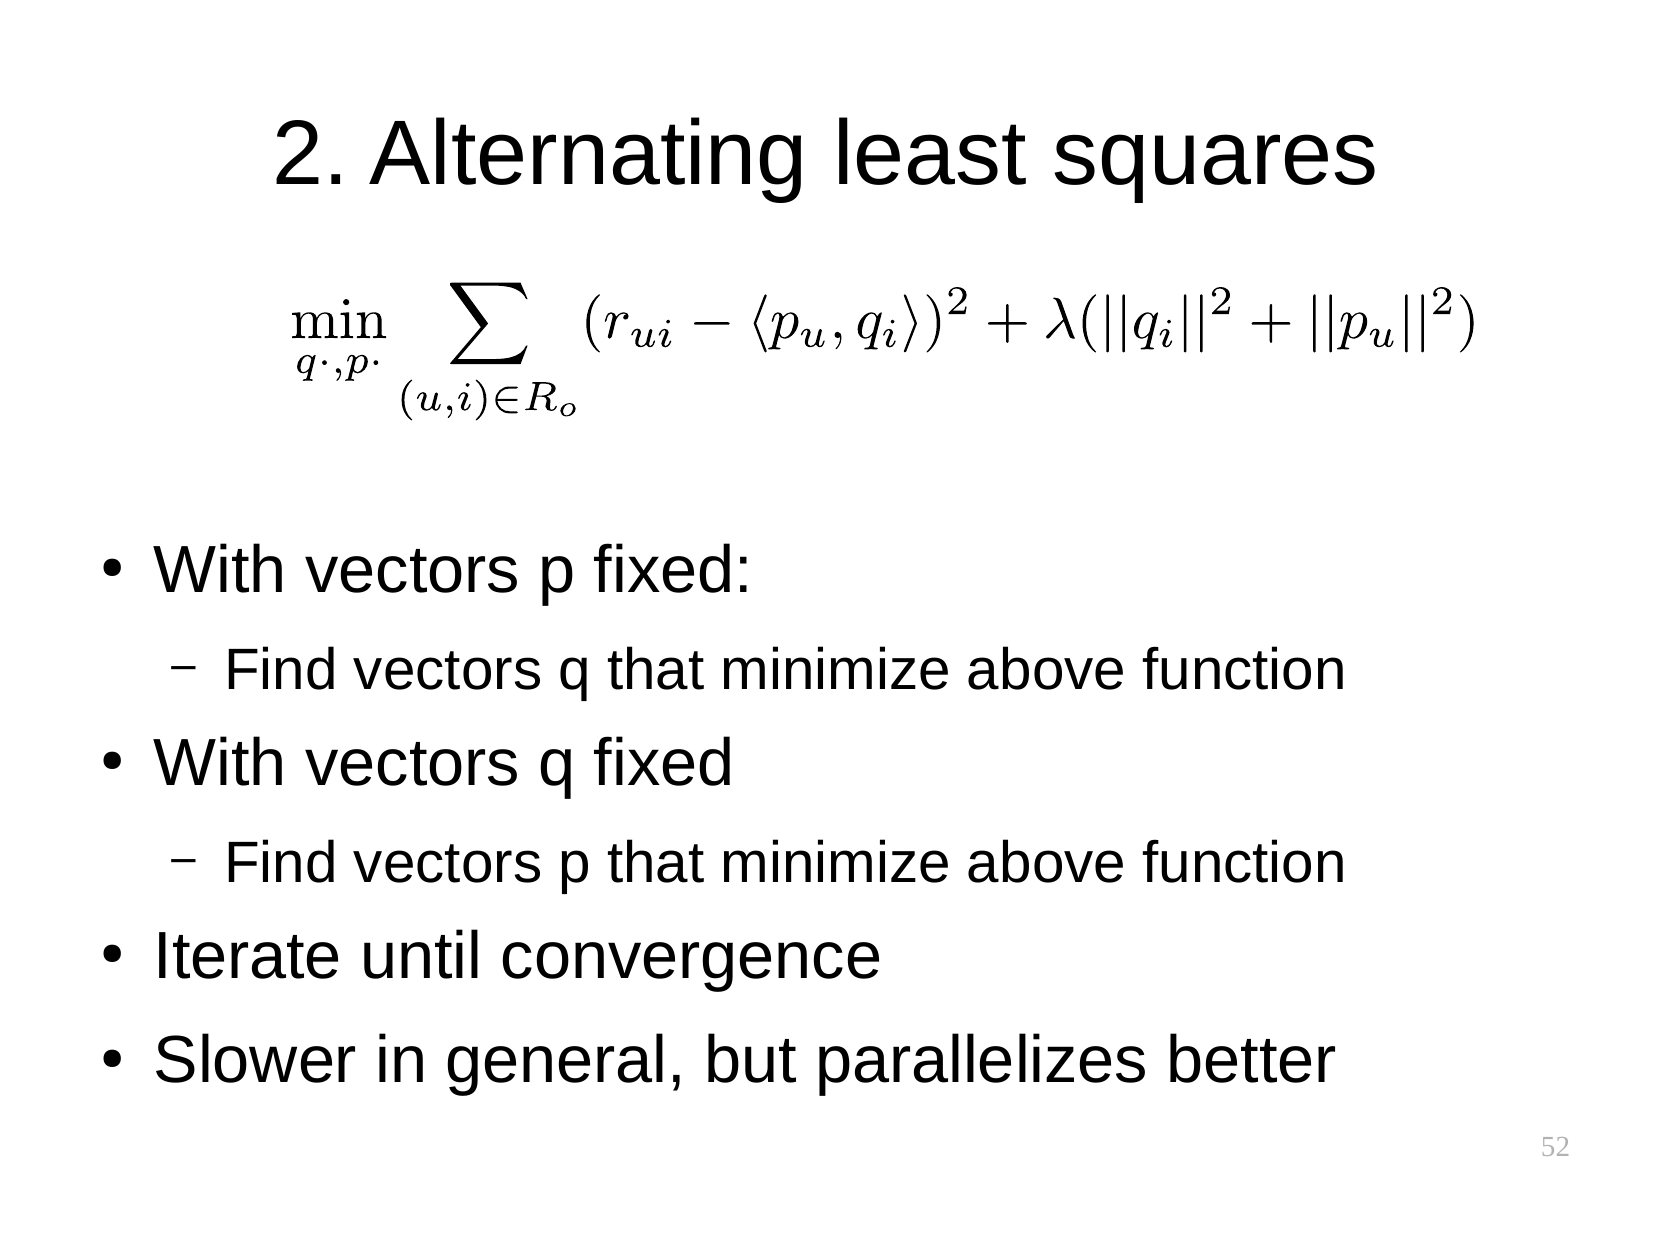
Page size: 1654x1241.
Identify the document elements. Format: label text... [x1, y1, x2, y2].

title 2. Alternating least squares [82, 49, 1571, 257]
text_box [290, 276, 1480, 421]
list With vectors p fixed: Find vectors q that minimize above function With vectors q fixed Find vectors p that minimize above function Iterate until convergence Slower in general, but parallelizes better [82, 532, 1571, 1127]
